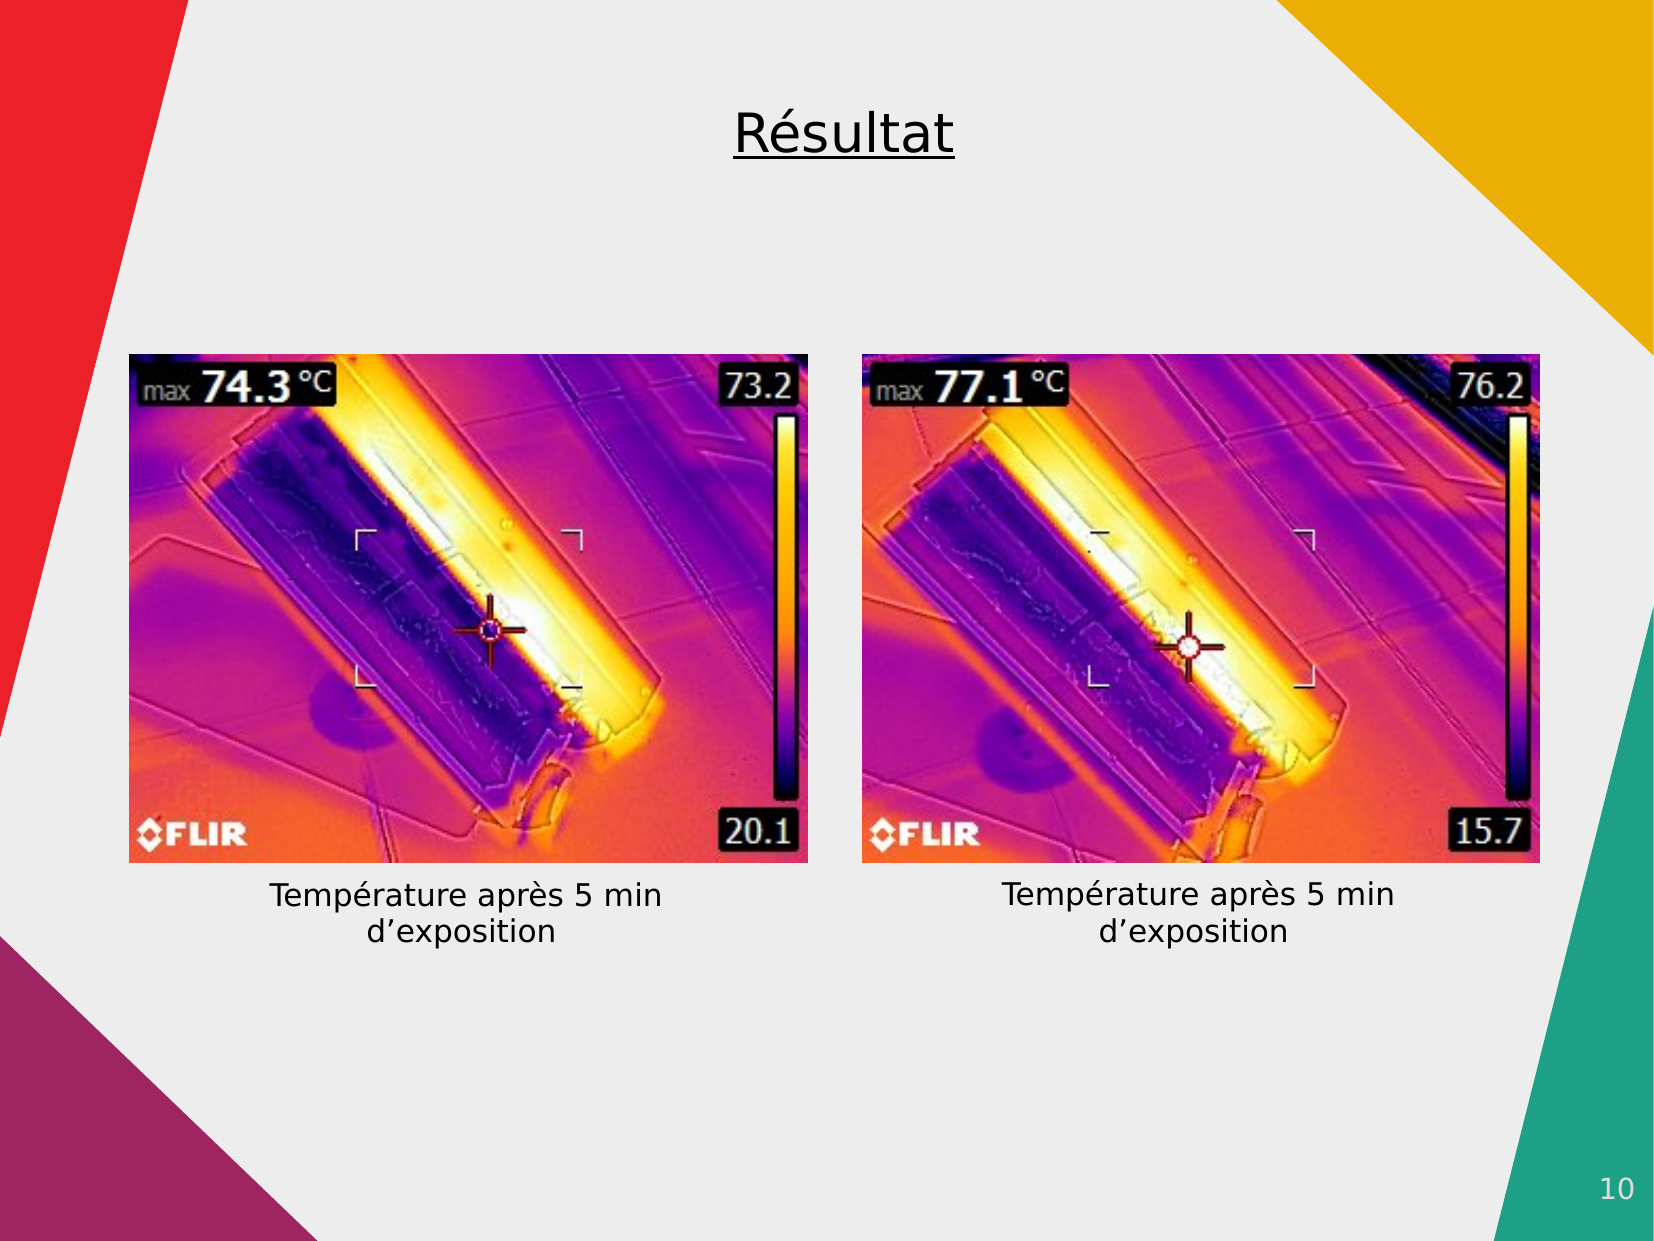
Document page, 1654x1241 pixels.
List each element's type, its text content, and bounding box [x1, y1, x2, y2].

text_box Température après 5 min d’exposition [956, 869, 1441, 957]
picture [862, 354, 1540, 863]
text_box Température après 5 min d’exposition [224, 870, 709, 958]
picture [129, 354, 808, 863]
text_box Résultat [248, 94, 1453, 173]
